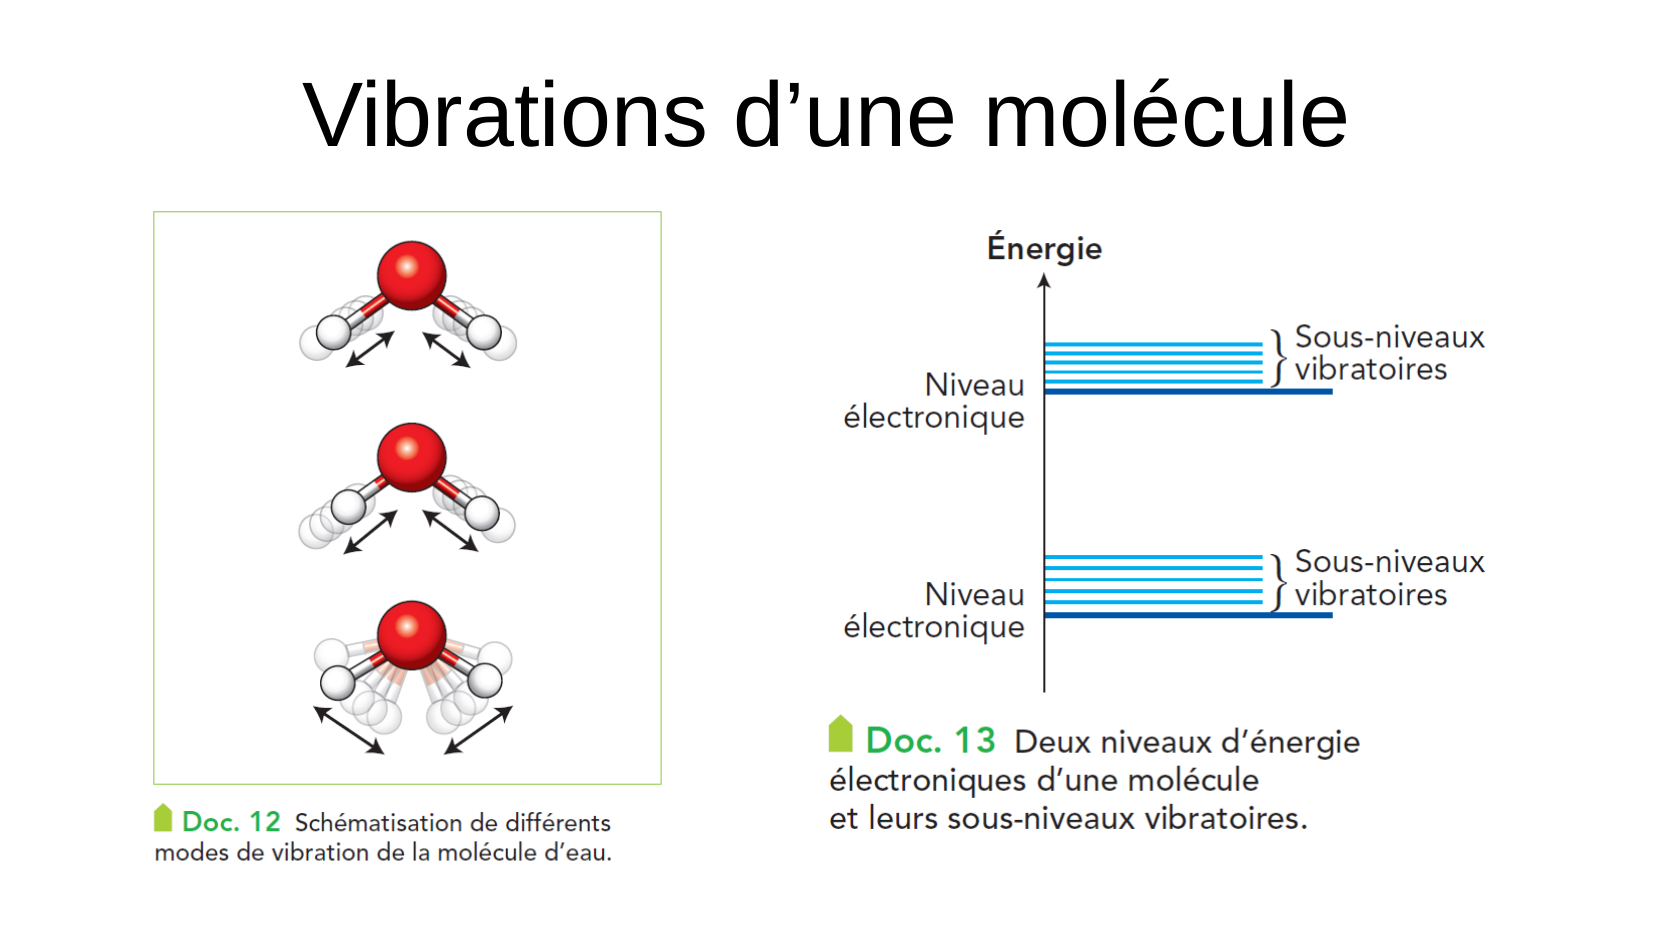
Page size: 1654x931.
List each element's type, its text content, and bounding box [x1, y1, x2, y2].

picture [122, 187, 697, 898]
picture [803, 201, 1514, 863]
title Vibrations d’une molécule [82, 37, 1571, 193]
